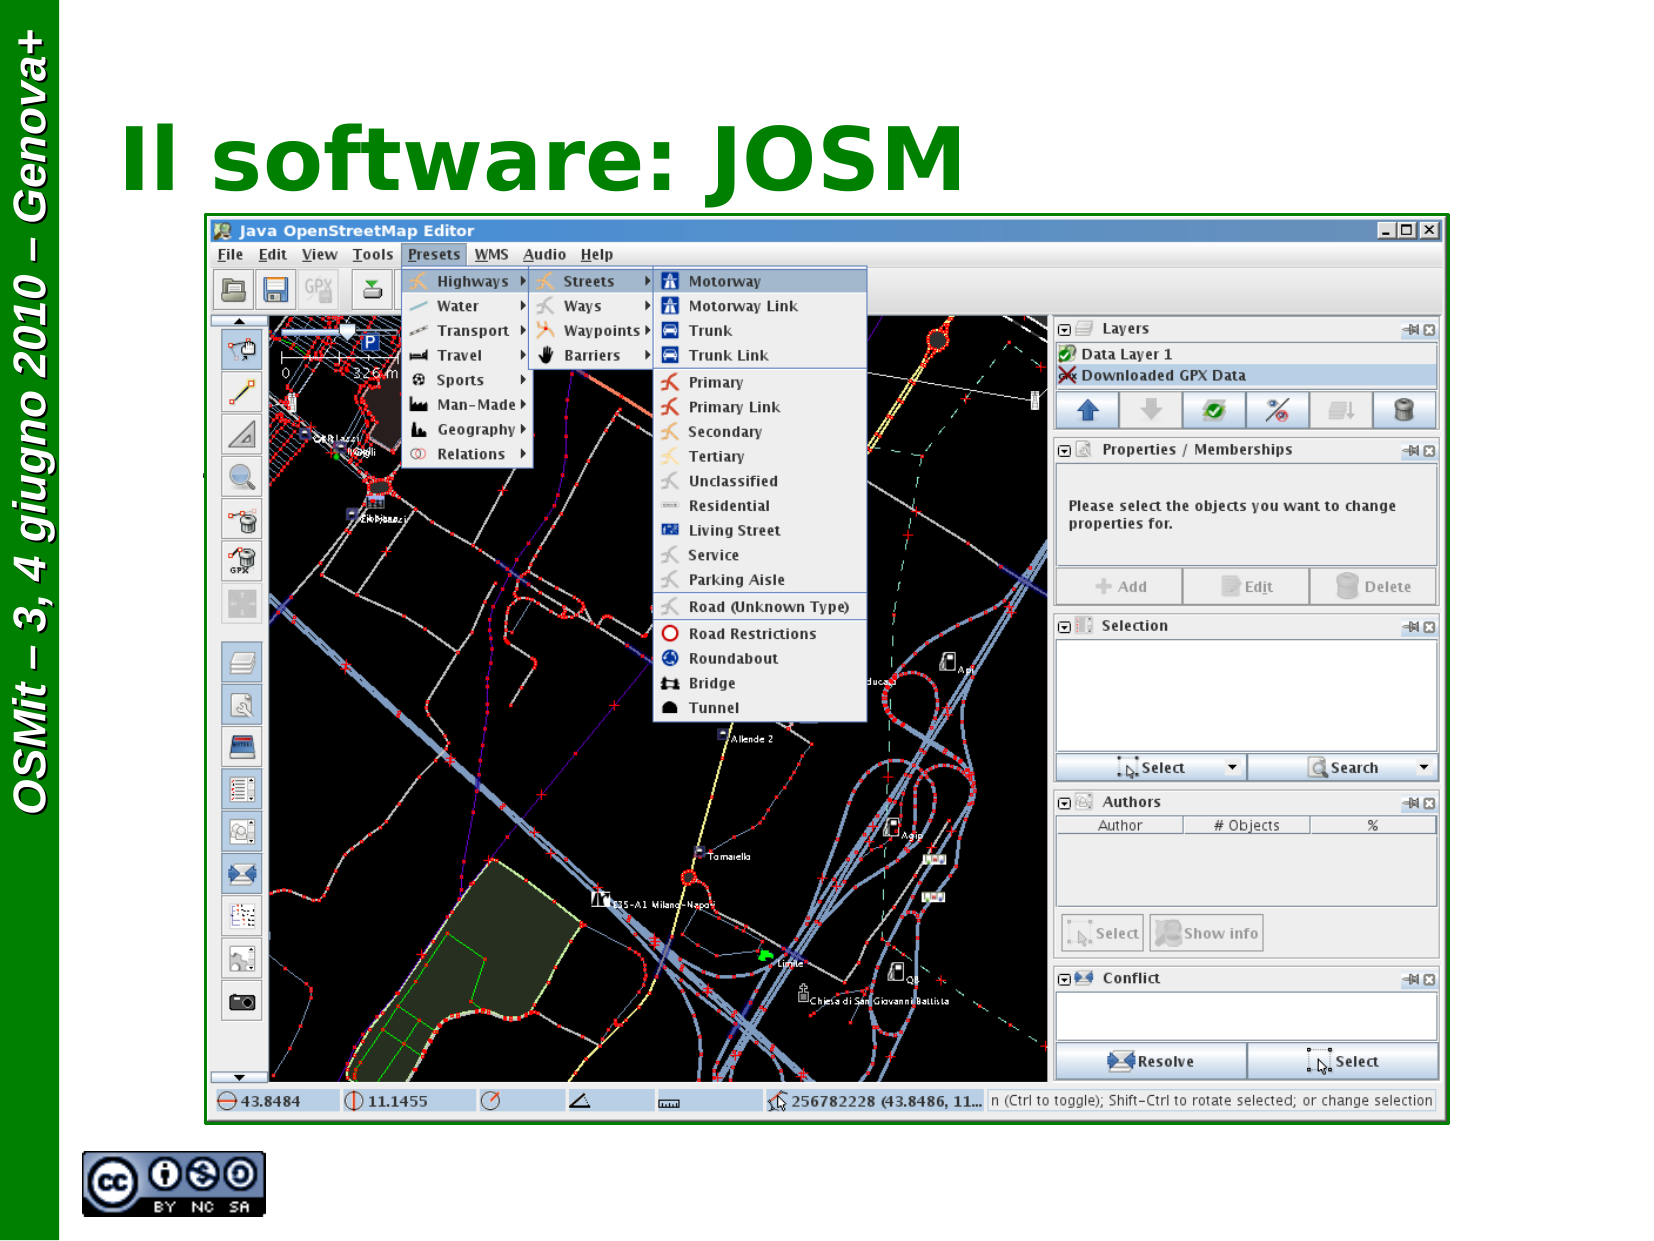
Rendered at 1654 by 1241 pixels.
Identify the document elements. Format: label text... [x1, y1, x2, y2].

picture [206, 215, 1447, 1123]
picture [82, 1151, 266, 1217]
title Il software: JOSM [118, 63, 1565, 257]
